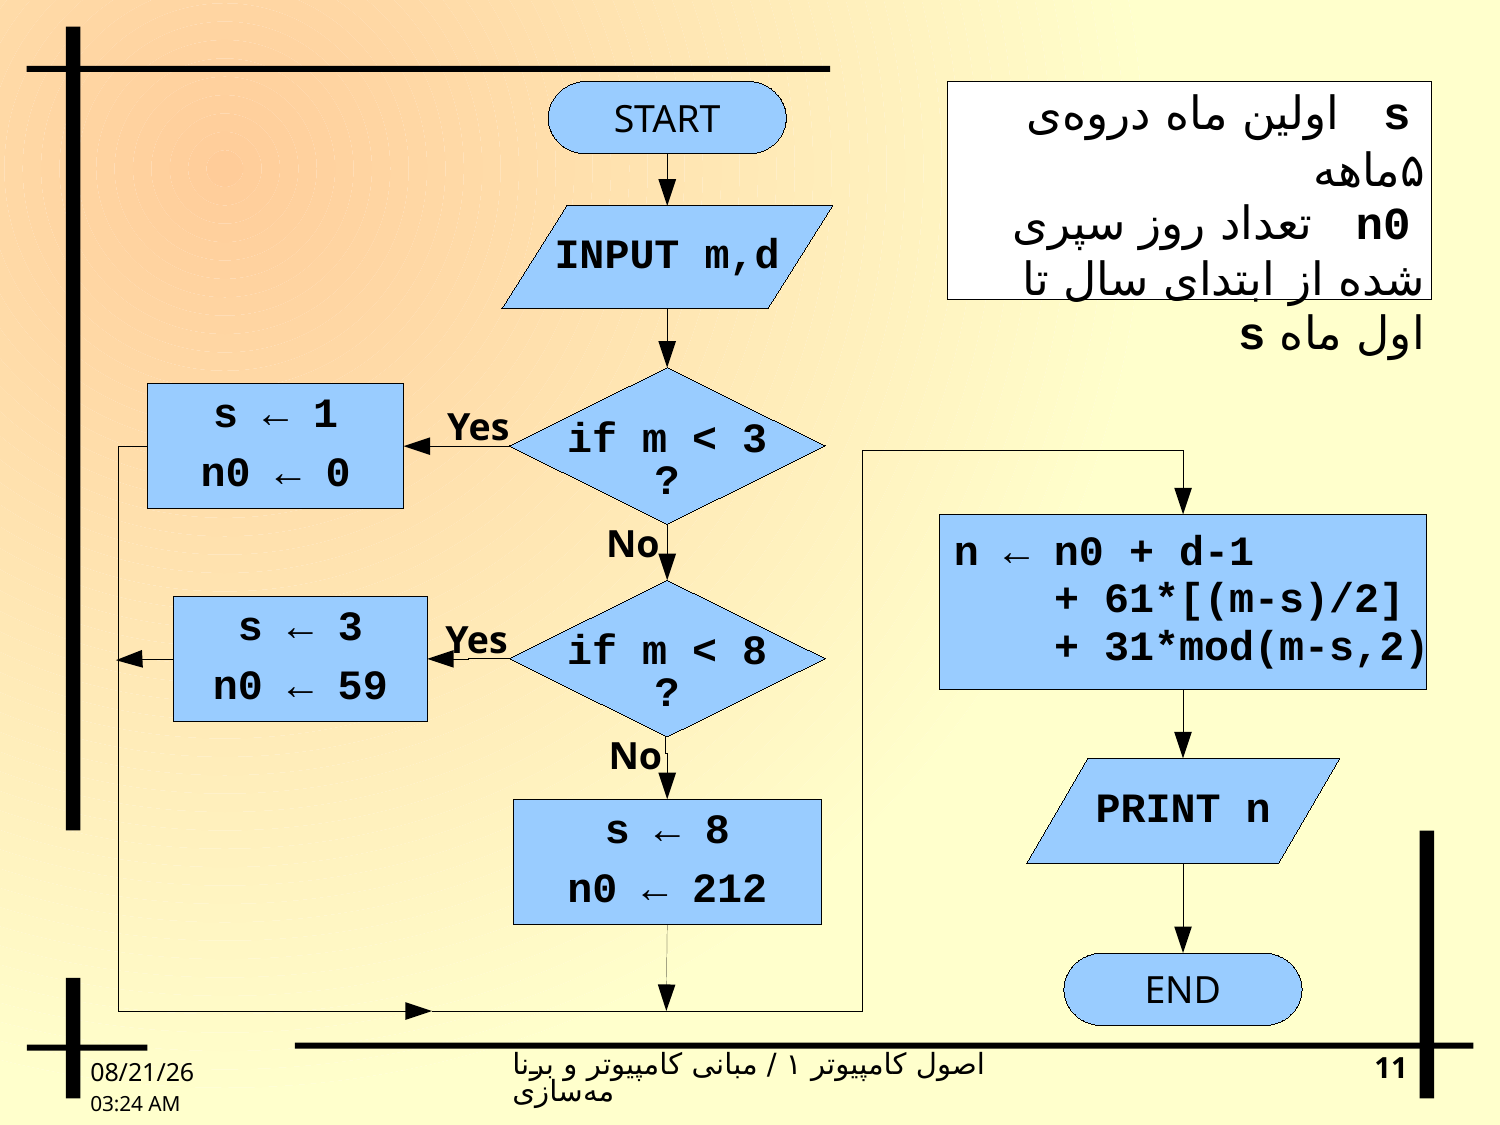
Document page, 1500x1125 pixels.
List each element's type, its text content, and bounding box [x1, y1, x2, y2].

text_box INPUT m,d [501, 205, 833, 309]
text_box n ← n0 + d-1 + 61*[(m-s)/2] + 31*mod(m-s,2) [939, 514, 1427, 690]
text_box s ← 8 n0 ← 212 [513, 799, 822, 925]
text_box if m < 3 ? [520, 367, 826, 524]
text_box Yes [430, 606, 518, 665]
text_box if m < 8 ? [518, 580, 826, 736]
text_box Yes [432, 393, 520, 452]
text_box No [591, 509, 668, 575]
text_box START [548, 81, 787, 154]
text_box s ← 1 n0 ← 0 [147, 383, 404, 509]
text_box END [1063, 953, 1303, 1026]
text_box No [593, 722, 670, 788]
list s اولین ماه دروه‌ی ۵ماهه n0 تعداد روز سپری شده از ابتدای سال تا اول ماه s [947, 81, 1432, 300]
text_box PRINT n [1026, 758, 1340, 864]
text_box s ← 3 n0 ← 59 [173, 596, 428, 722]
